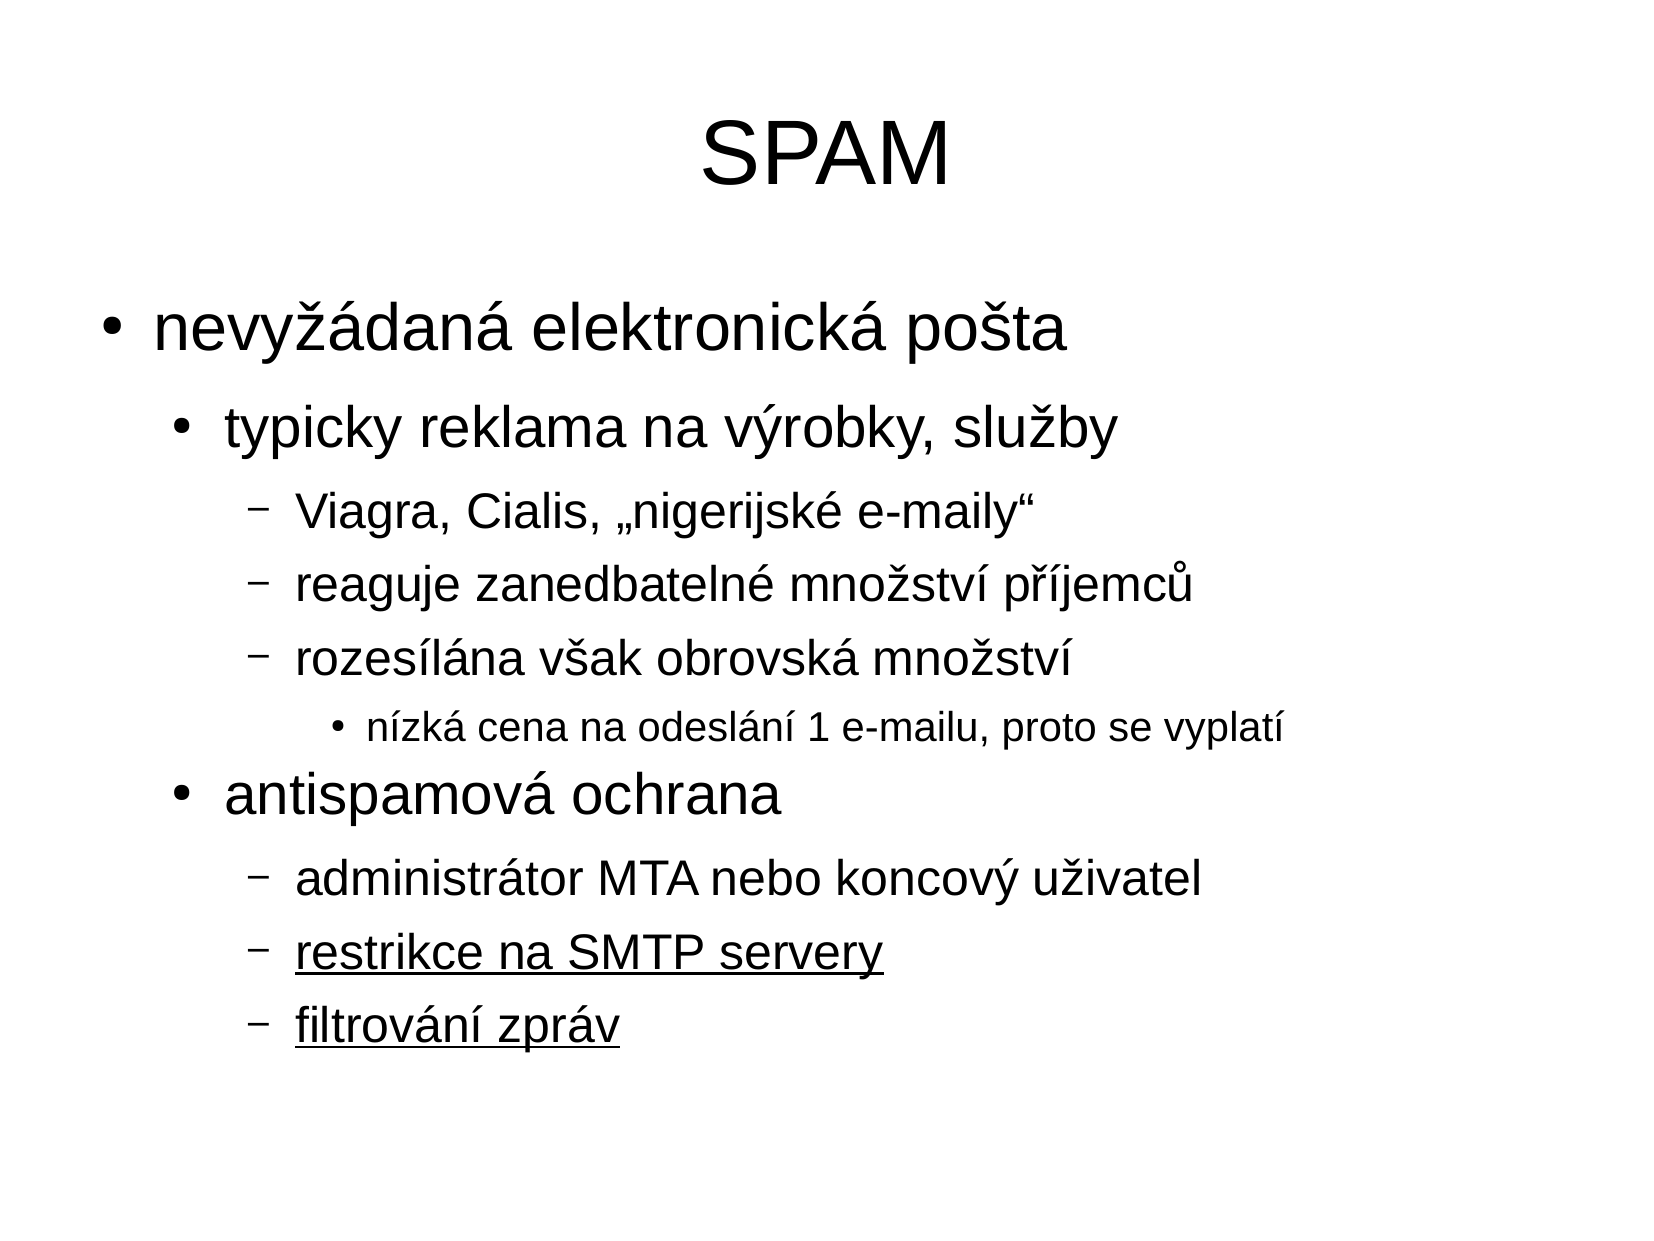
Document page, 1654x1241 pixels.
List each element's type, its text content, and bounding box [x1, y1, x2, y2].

title SPAM [82, 49, 1571, 257]
list nevyžádaná elektronická pošta typicky reklama na výrobky, služby Viagra, Cialis, „nigerijské e-maily“ reaguje zanedbatelné množství příjemců rozesílána však obrovská množství nízká cena na odeslání 1 e-mailu, proto se vyplatí antispamová ochrana administrátor MTA nebo koncový uživatel restrikce na SMTP servery filtrování zpráv [82, 290, 1571, 1109]
